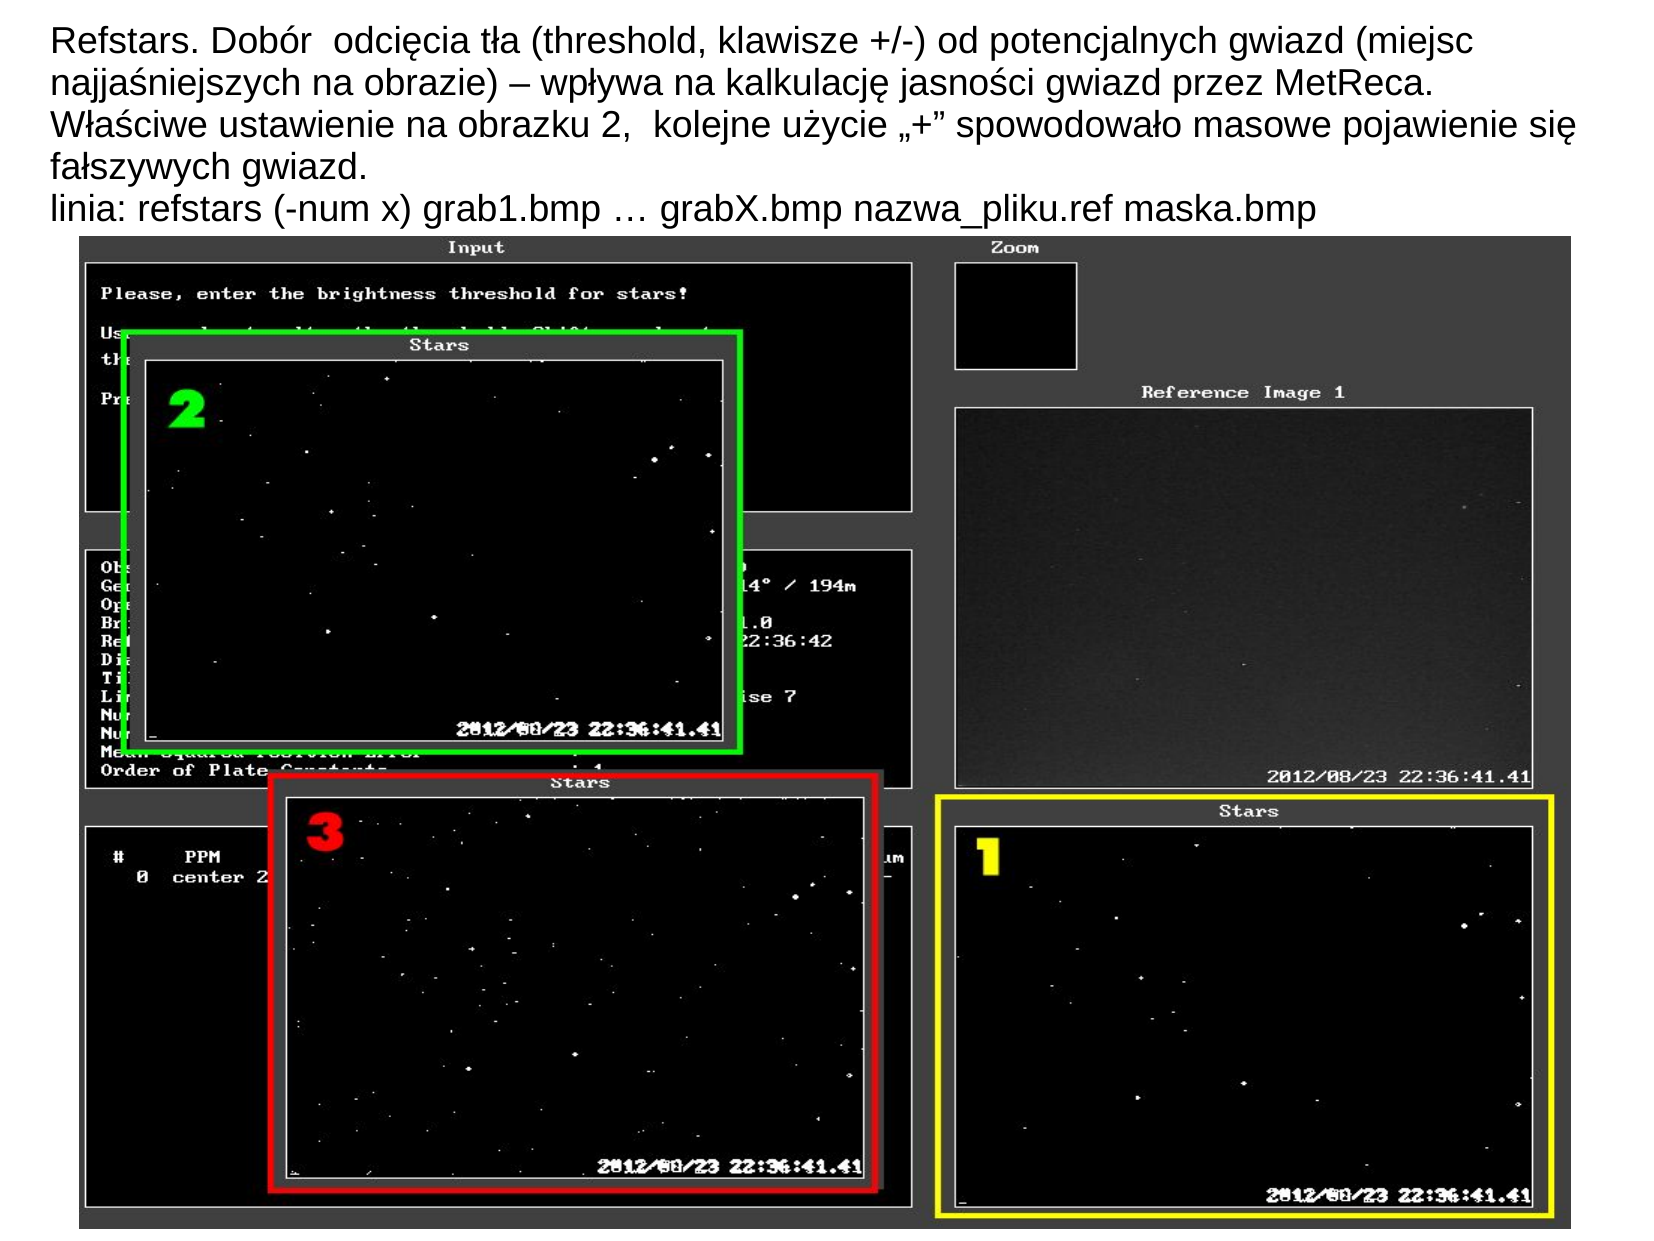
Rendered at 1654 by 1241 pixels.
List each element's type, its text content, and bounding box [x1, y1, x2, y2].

text_box Refstars. Dobór odcięcia tła (threshold, klawisze +/-) od potencjalnych gwiazd (miejsc najjaśniejszych na obrazie) – wpływa na kalkulację jasności gwiazd przez MetReca. Właściwe ustawienie na obrazku 2, kolejne użycie „+” spowodowało masowe pojawienie się fałszywych gwiazd. linia: refstars (-num x) grab1.bmp … grabX.bmp nazwa_pliku.ref maska.bmp [35, 11, 1595, 237]
picture [79, 236, 1571, 1229]
